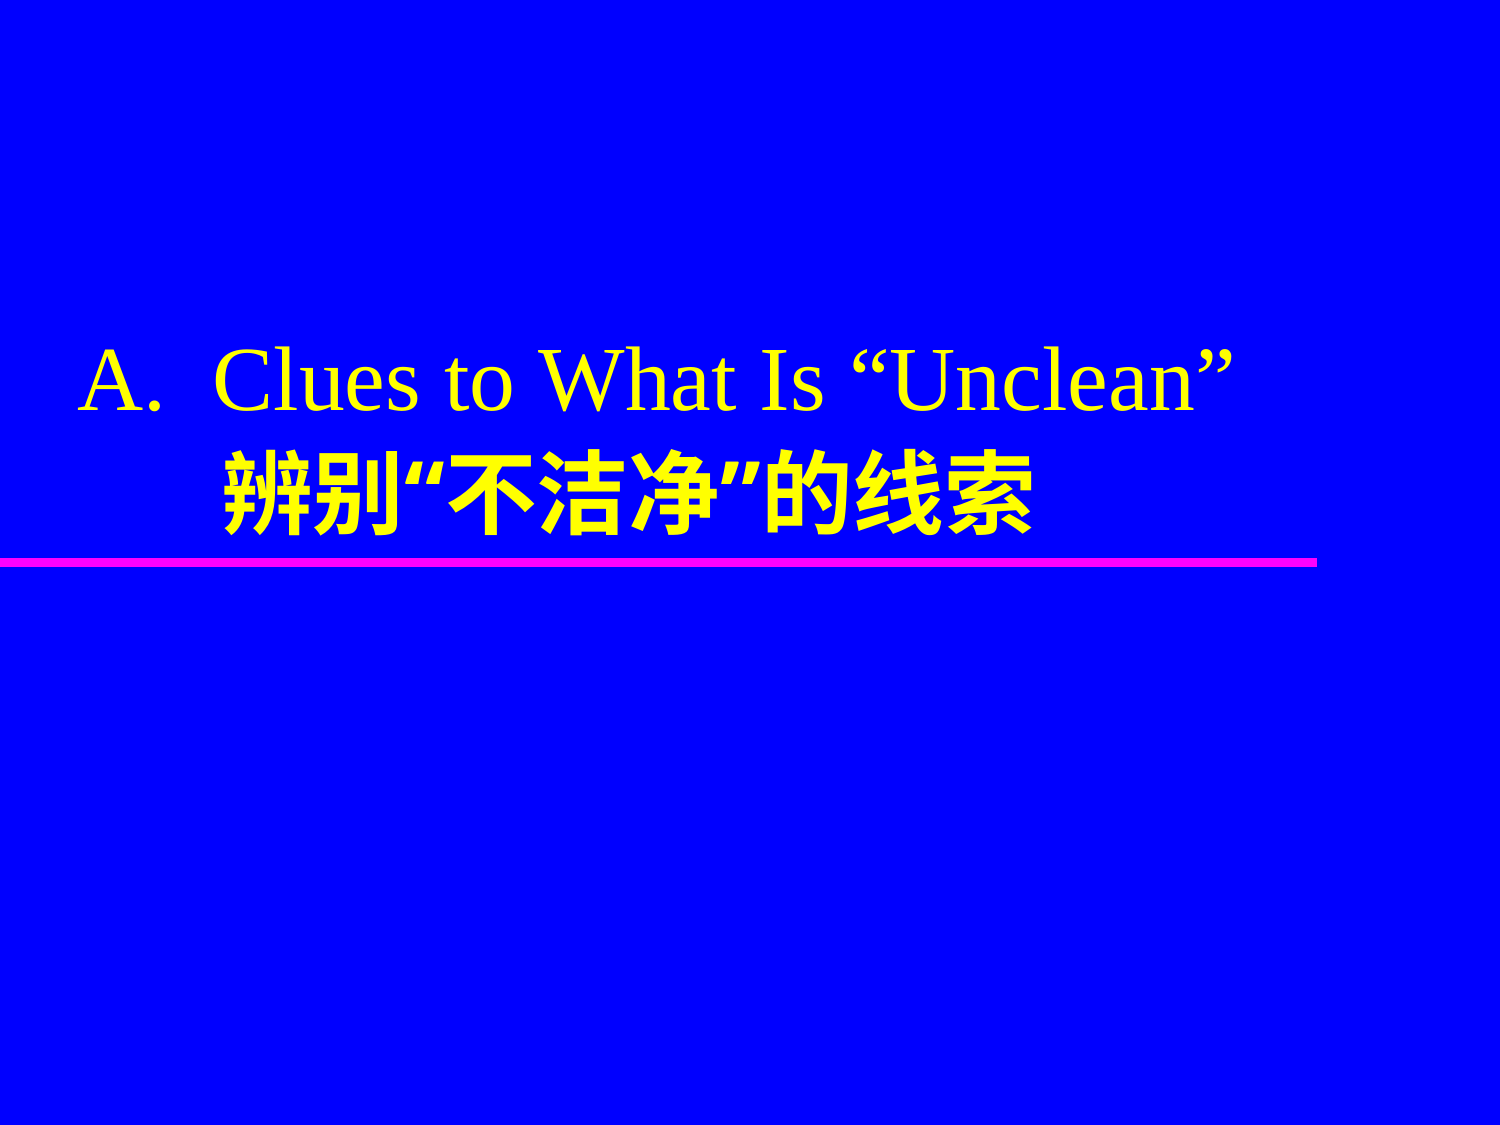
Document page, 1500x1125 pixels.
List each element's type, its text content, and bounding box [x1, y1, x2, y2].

title A. Clues to What Is “Unclean” 辨别“不洁净”的线索 [62, 338, 1338, 563]
